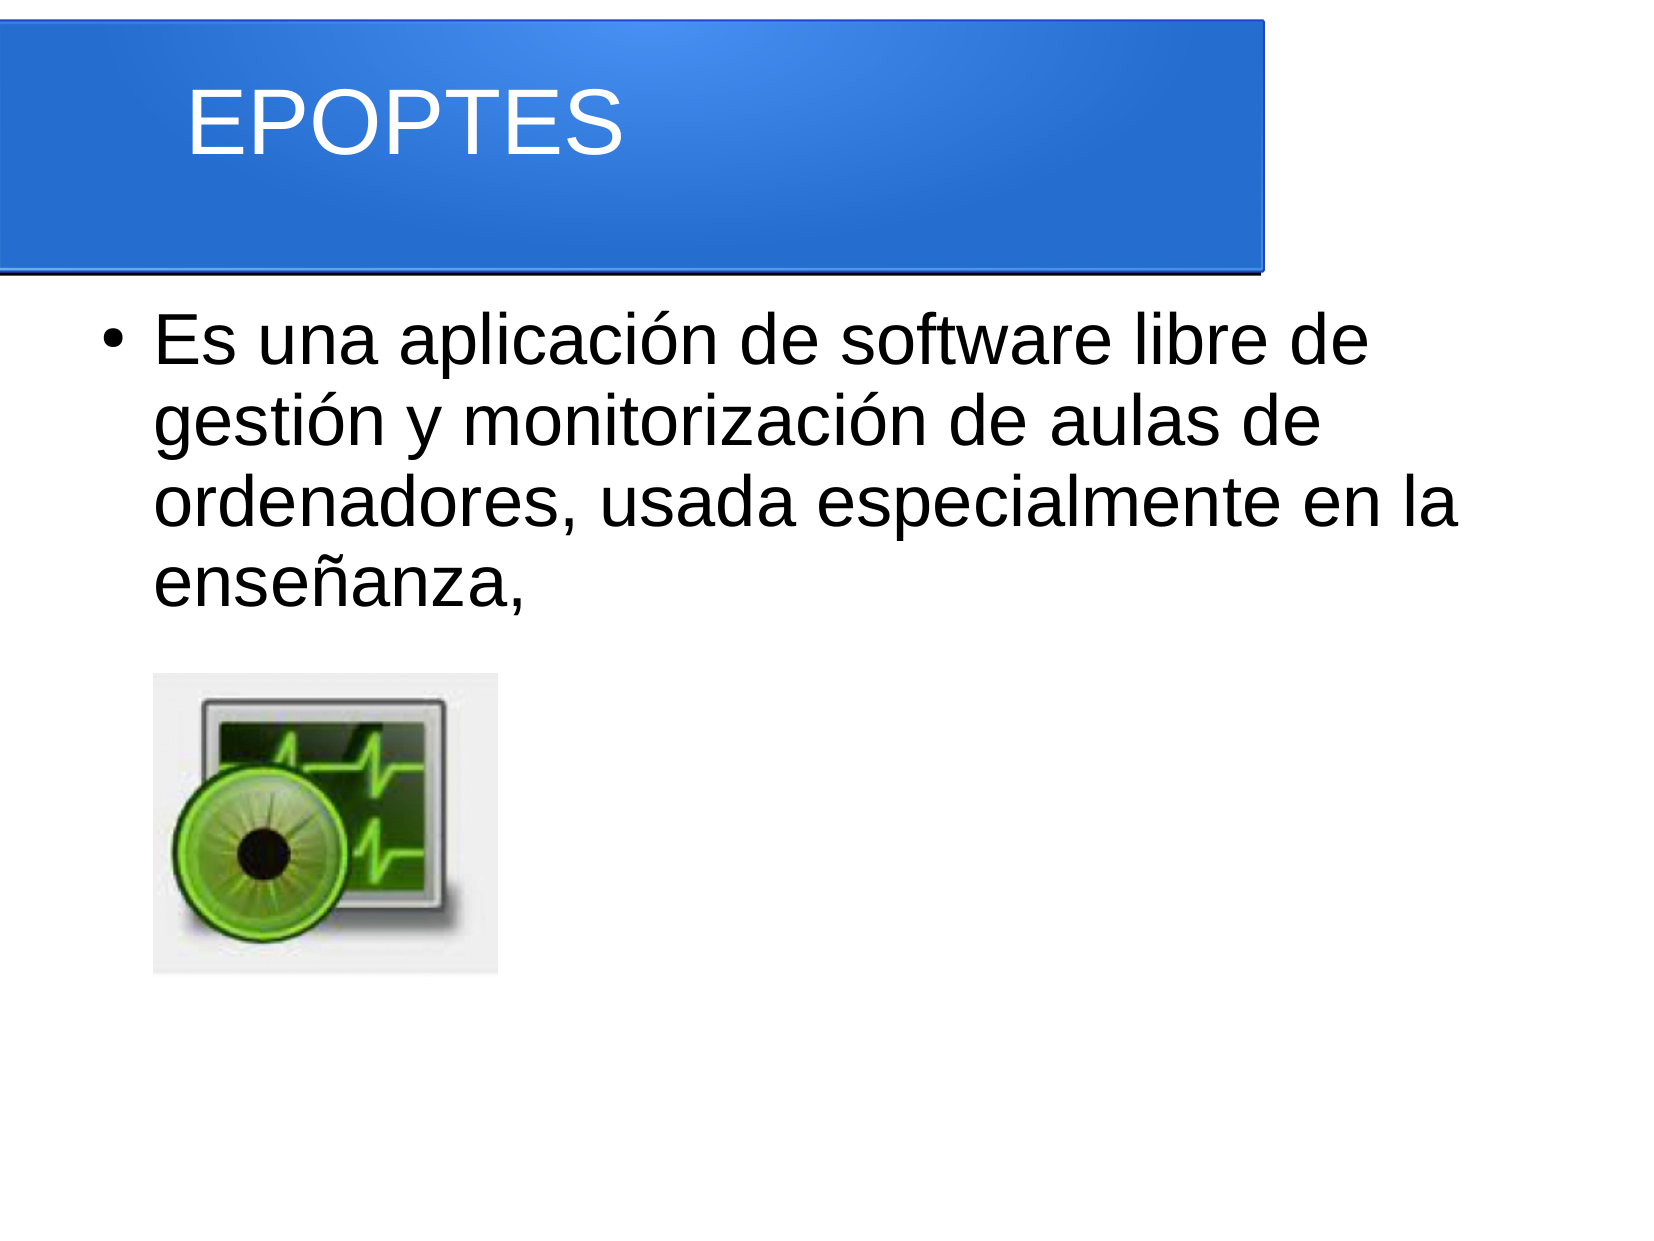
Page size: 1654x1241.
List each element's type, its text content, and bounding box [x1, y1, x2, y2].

title EPOPTES [0, 19, 922, 225]
list Es una aplicación de software libre de gestión y monitorización de aulas de ordenadores, usada especialmente en la enseñanza, [82, 299, 1571, 1019]
picture [153, 673, 498, 977]
